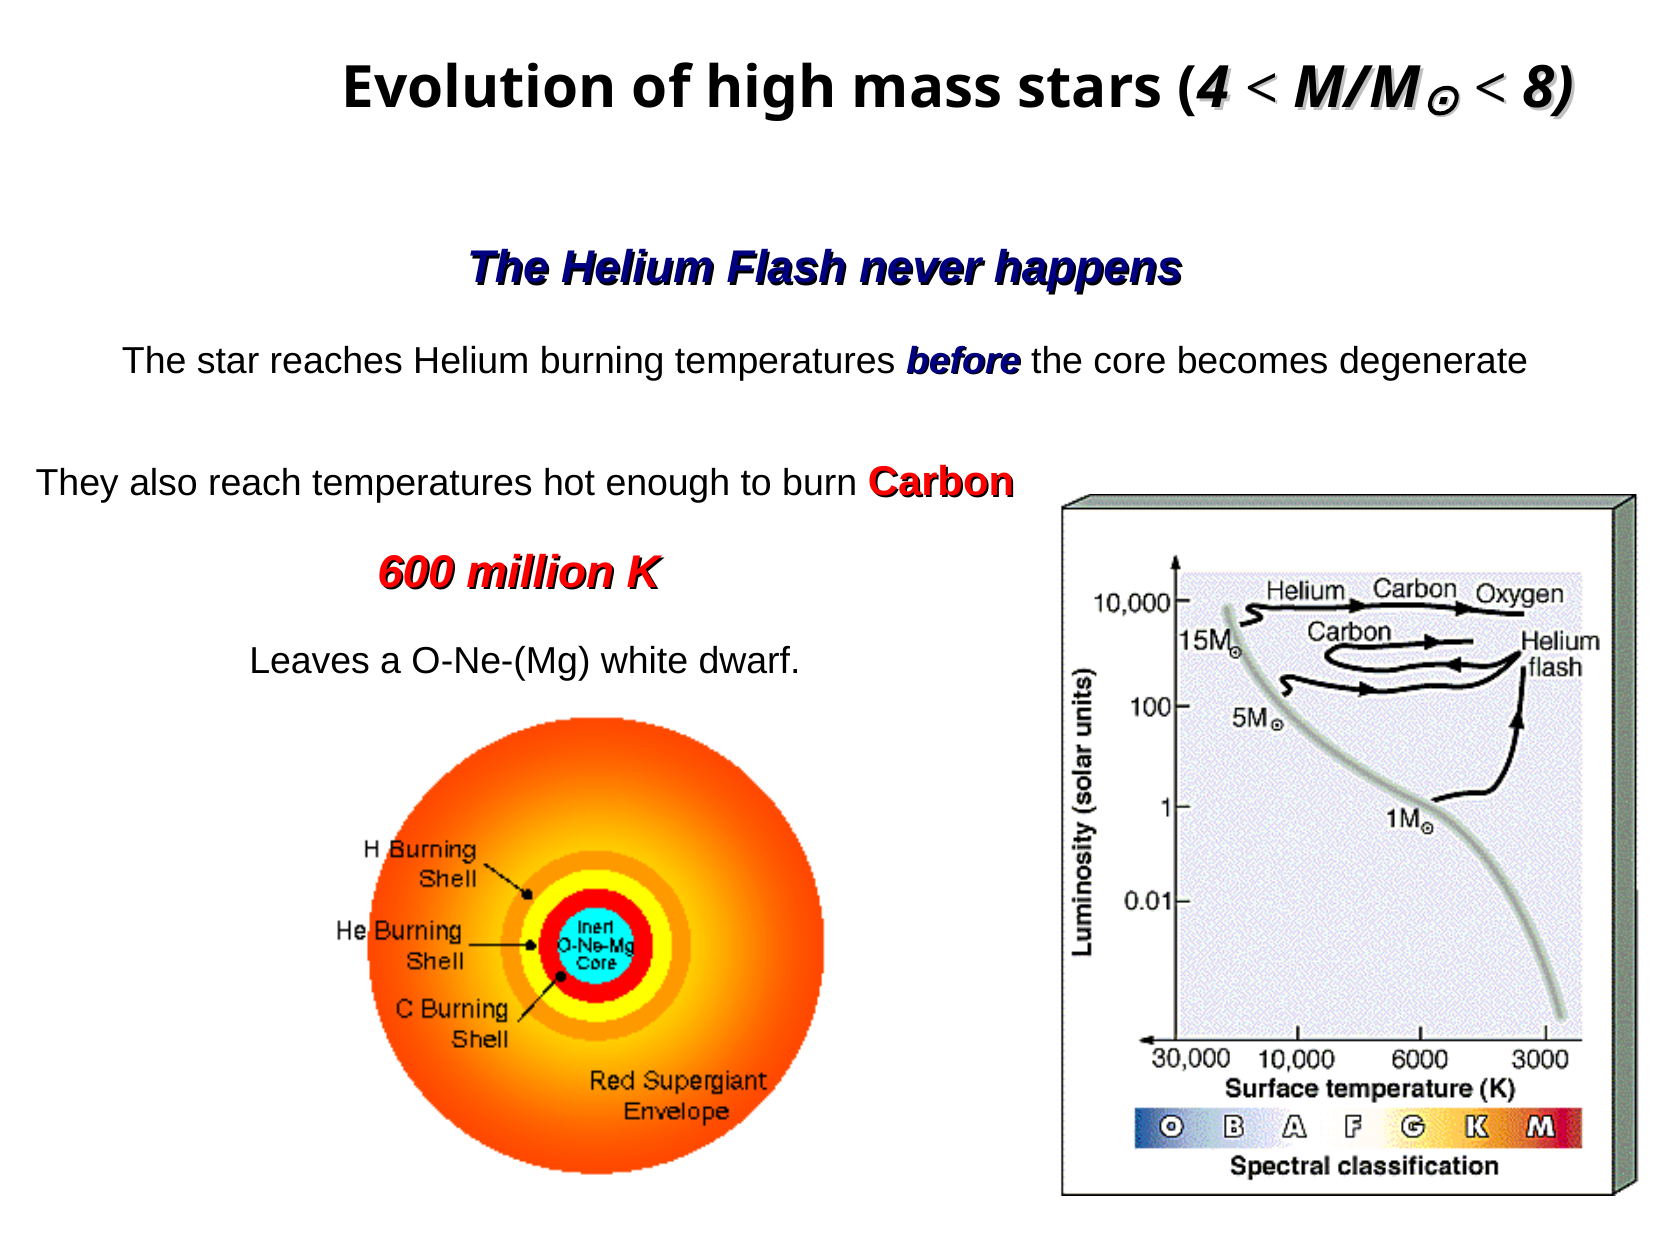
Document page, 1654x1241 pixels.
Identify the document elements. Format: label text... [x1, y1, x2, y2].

text_box Evolution of high mass stars (4 < M/M⊙ < 8) [262, 37, 1654, 164]
text_box They also reach temperatures hot enough to burn Carbon 600 million K Leaves a O-Ne-(Mg) white dwarf. [0, 450, 1051, 848]
picture [330, 494, 1654, 1196]
text_box The Helium Flash never happens The star reaches Helium burning temperatures before the core becomes degenerate [75, 150, 1576, 641]
